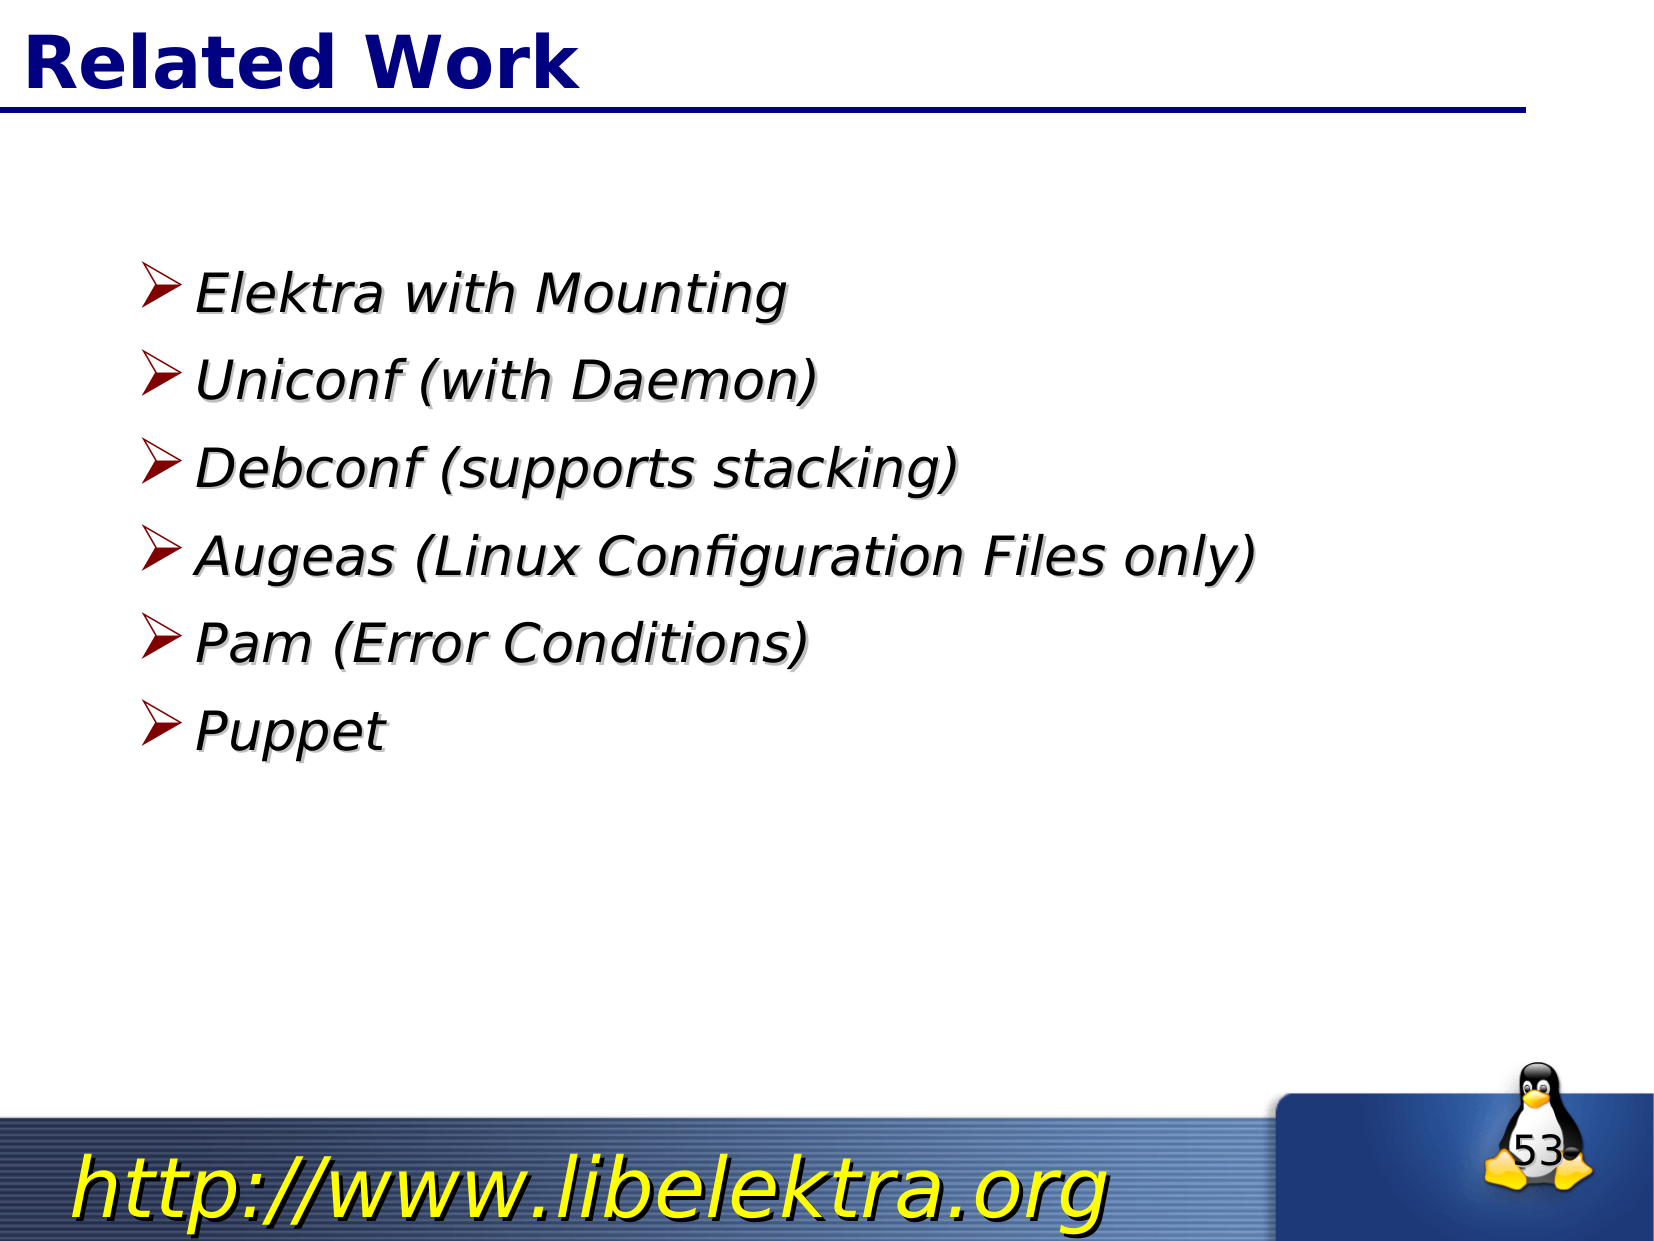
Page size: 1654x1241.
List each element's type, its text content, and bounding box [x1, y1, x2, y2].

list Elektra with Mounting Uniconf (with Daemon) Debconf (supports stacking) Augeas (Linux Configuration Files only) Pam (Error Conditions) Puppet [121, 250, 1534, 1116]
picture [0, 1061, 1654, 1241]
text_box Related Work [22, 14, 1611, 111]
text_box <Nummer> [1312, 1122, 1565, 1178]
